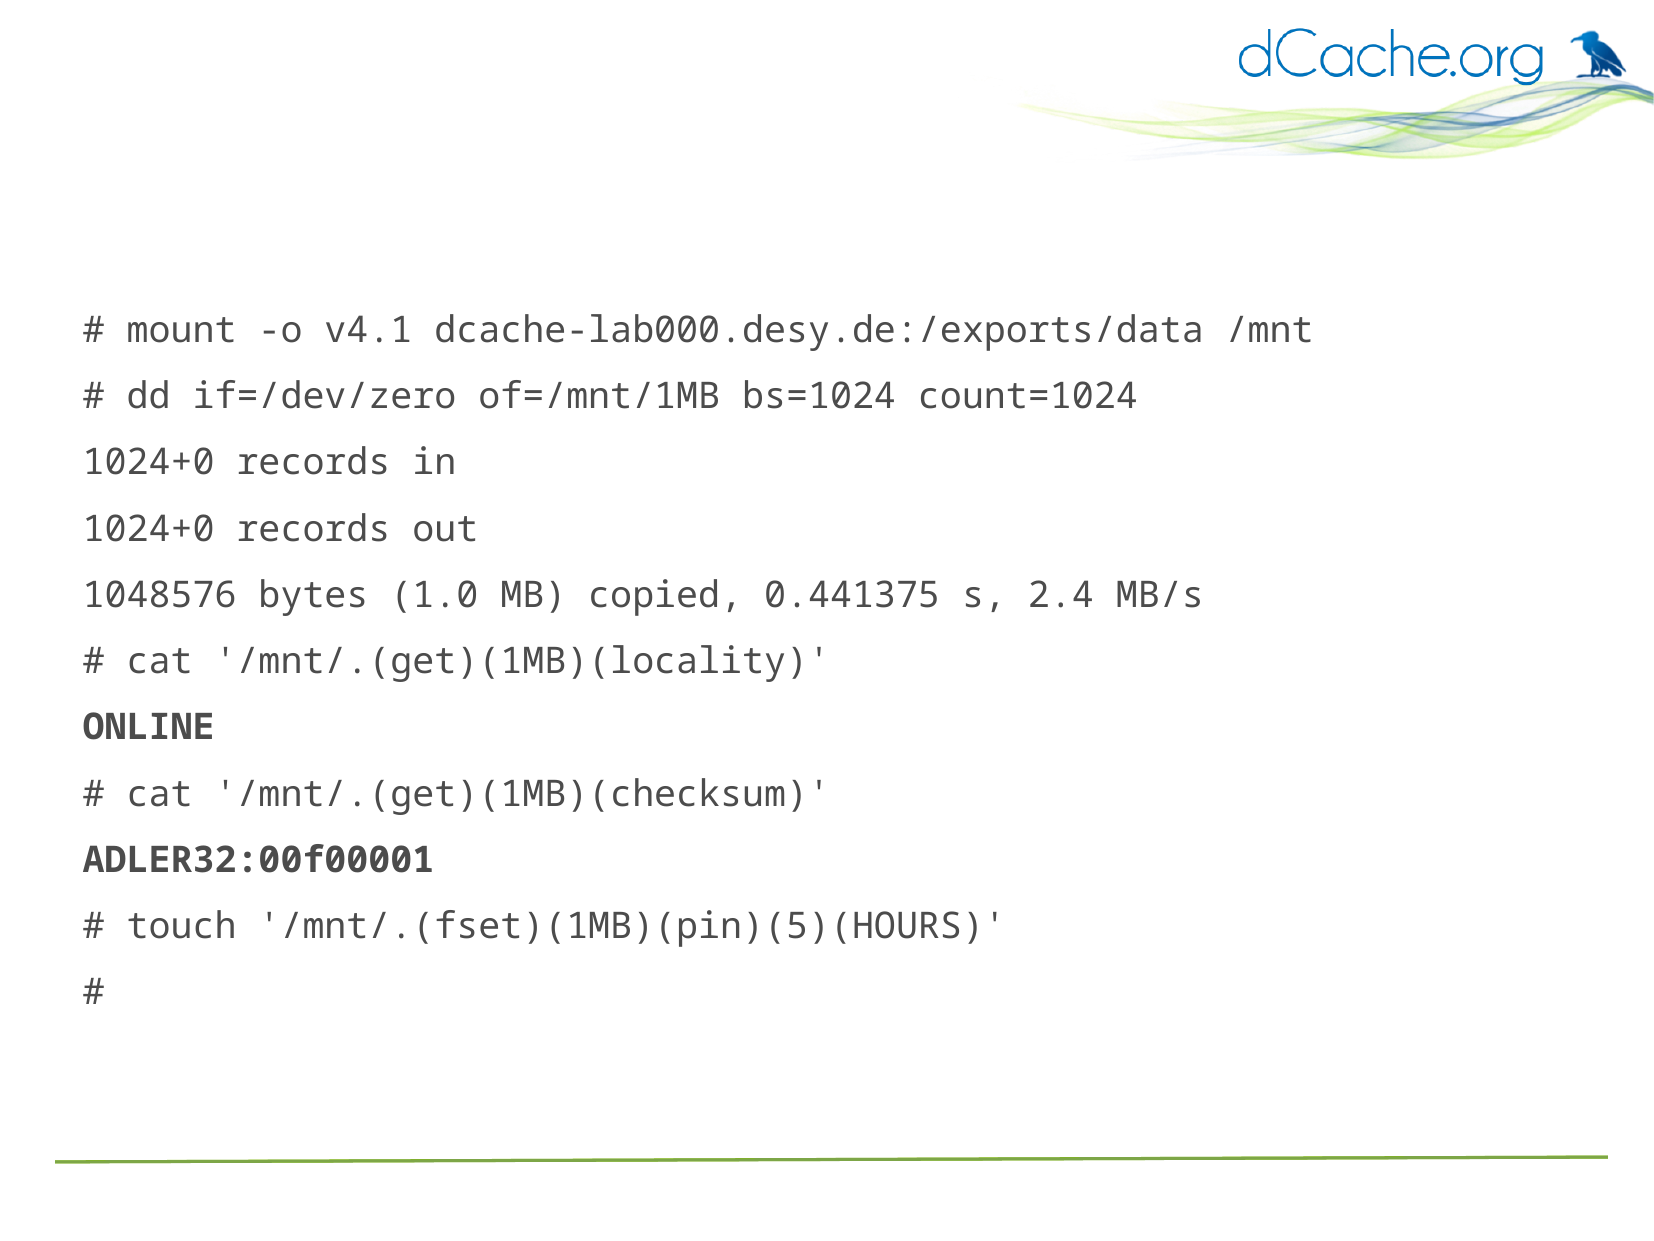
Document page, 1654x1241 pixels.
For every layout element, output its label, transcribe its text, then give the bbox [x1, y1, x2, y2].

picture [956, 16, 1654, 169]
list # mount -o v4.1 dcache-lab000.desy.de:/exports/data /mnt # dd if=/dev/zero of=/mnt/1MB bs=1024 count=1024 1024+0 records in 1024+0 records out 1048576 bytes (1.0 MB) copied, 0.441375 s, 2.4 MB/s # cat '/mnt/.(get)(1MB)(locality)' ONLINE # cat '/mnt/.(get)(1MB)(checksum)' ADLER32:00f00001 # touch '/mnt/.(fset)(1MB)(pin)(5)(HOURS)' # [82, 302, 1571, 1023]
